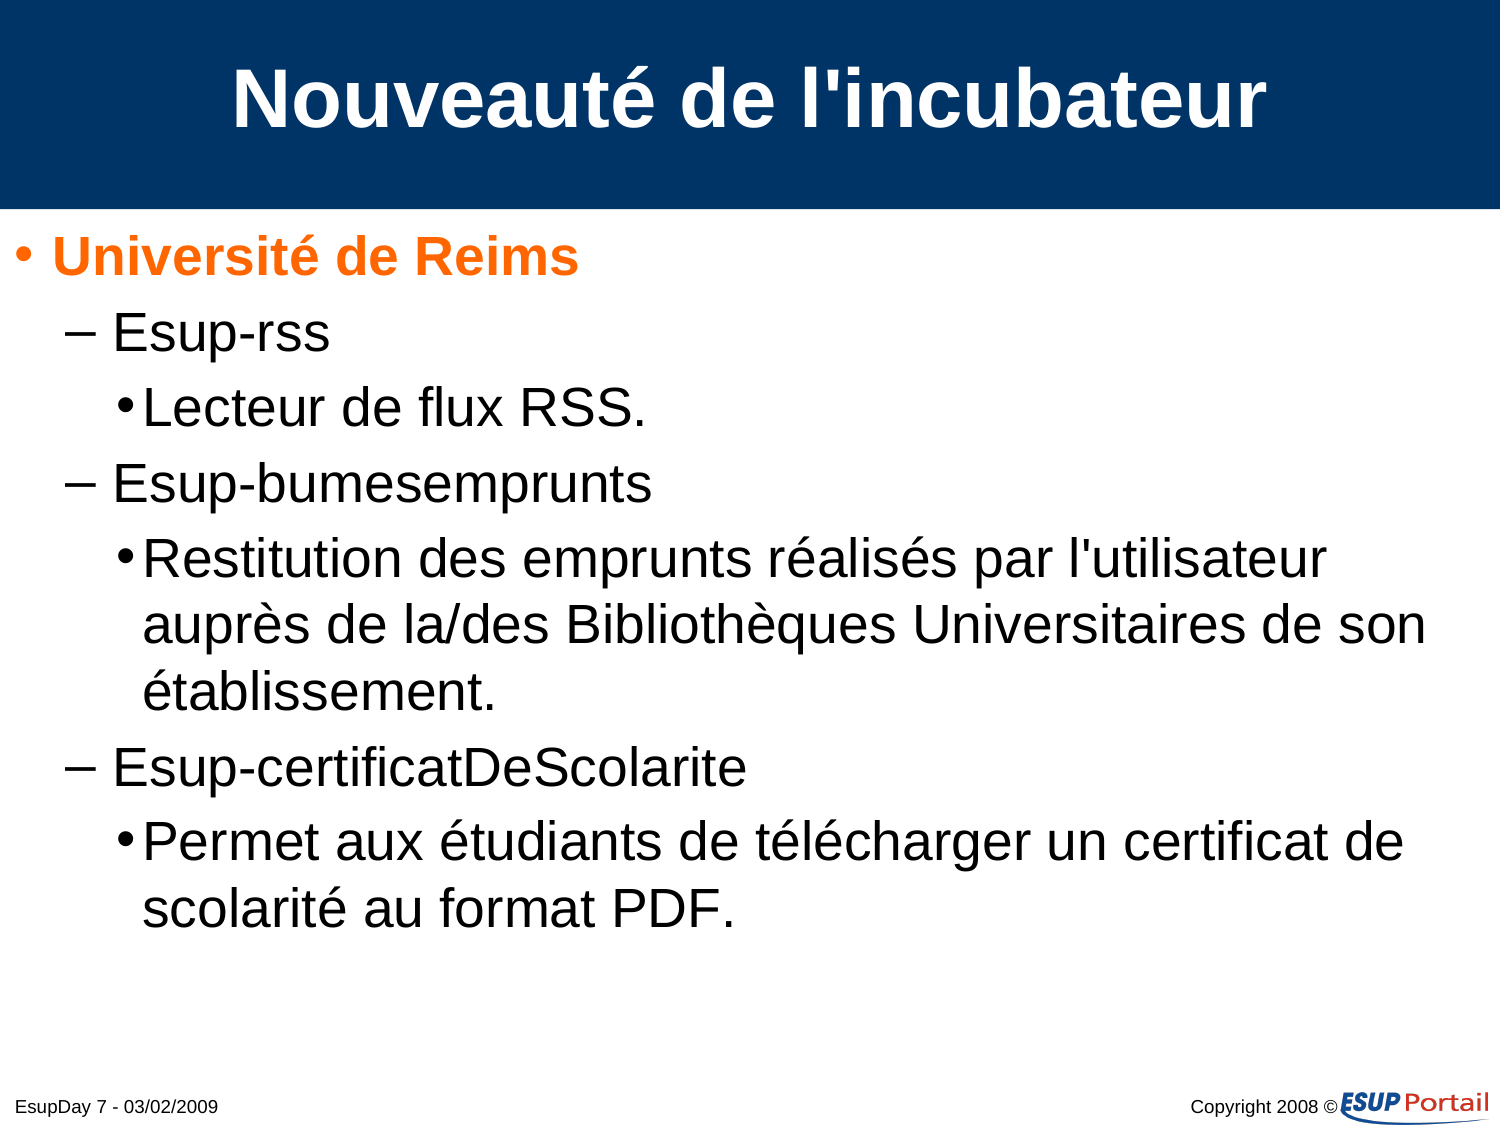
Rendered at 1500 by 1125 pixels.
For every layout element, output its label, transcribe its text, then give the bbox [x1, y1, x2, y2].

picture [1340, 1092, 1489, 1125]
list Université de Reims Esup-rss Lecteur de flux RSS. Esup-bumesemprunts Restitution des emprunts réalisés par l'utilisateur auprès de la/des Bibliothèques Universitaires de son établissement. Esup-certificatDeScolarite Permet aux étudiants de télécharger un certificat de scolarité au format PDF. [0, 208, 1500, 951]
title Nouveauté de l'incubateur [0, 0, 1500, 208]
